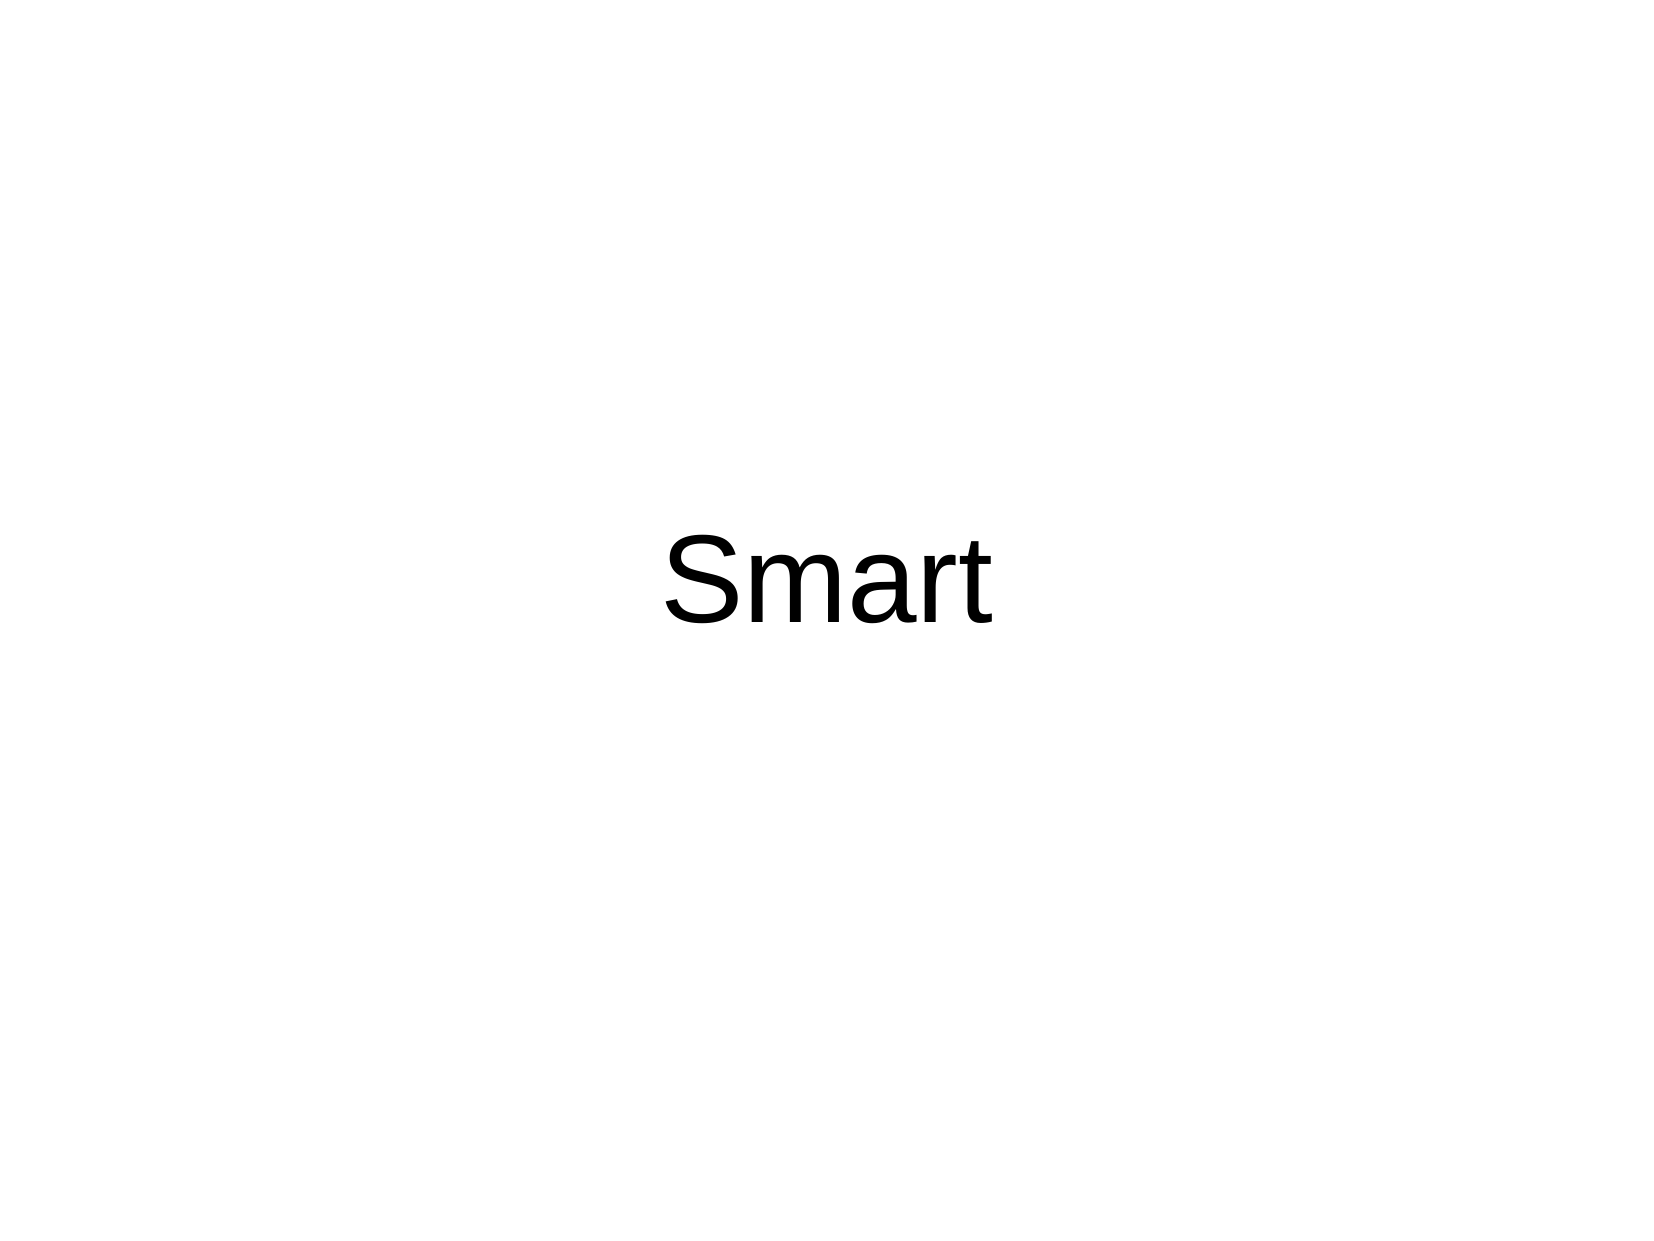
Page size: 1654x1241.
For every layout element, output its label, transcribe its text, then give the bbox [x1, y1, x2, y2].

text_box Smart [82, 56, 1571, 1102]
